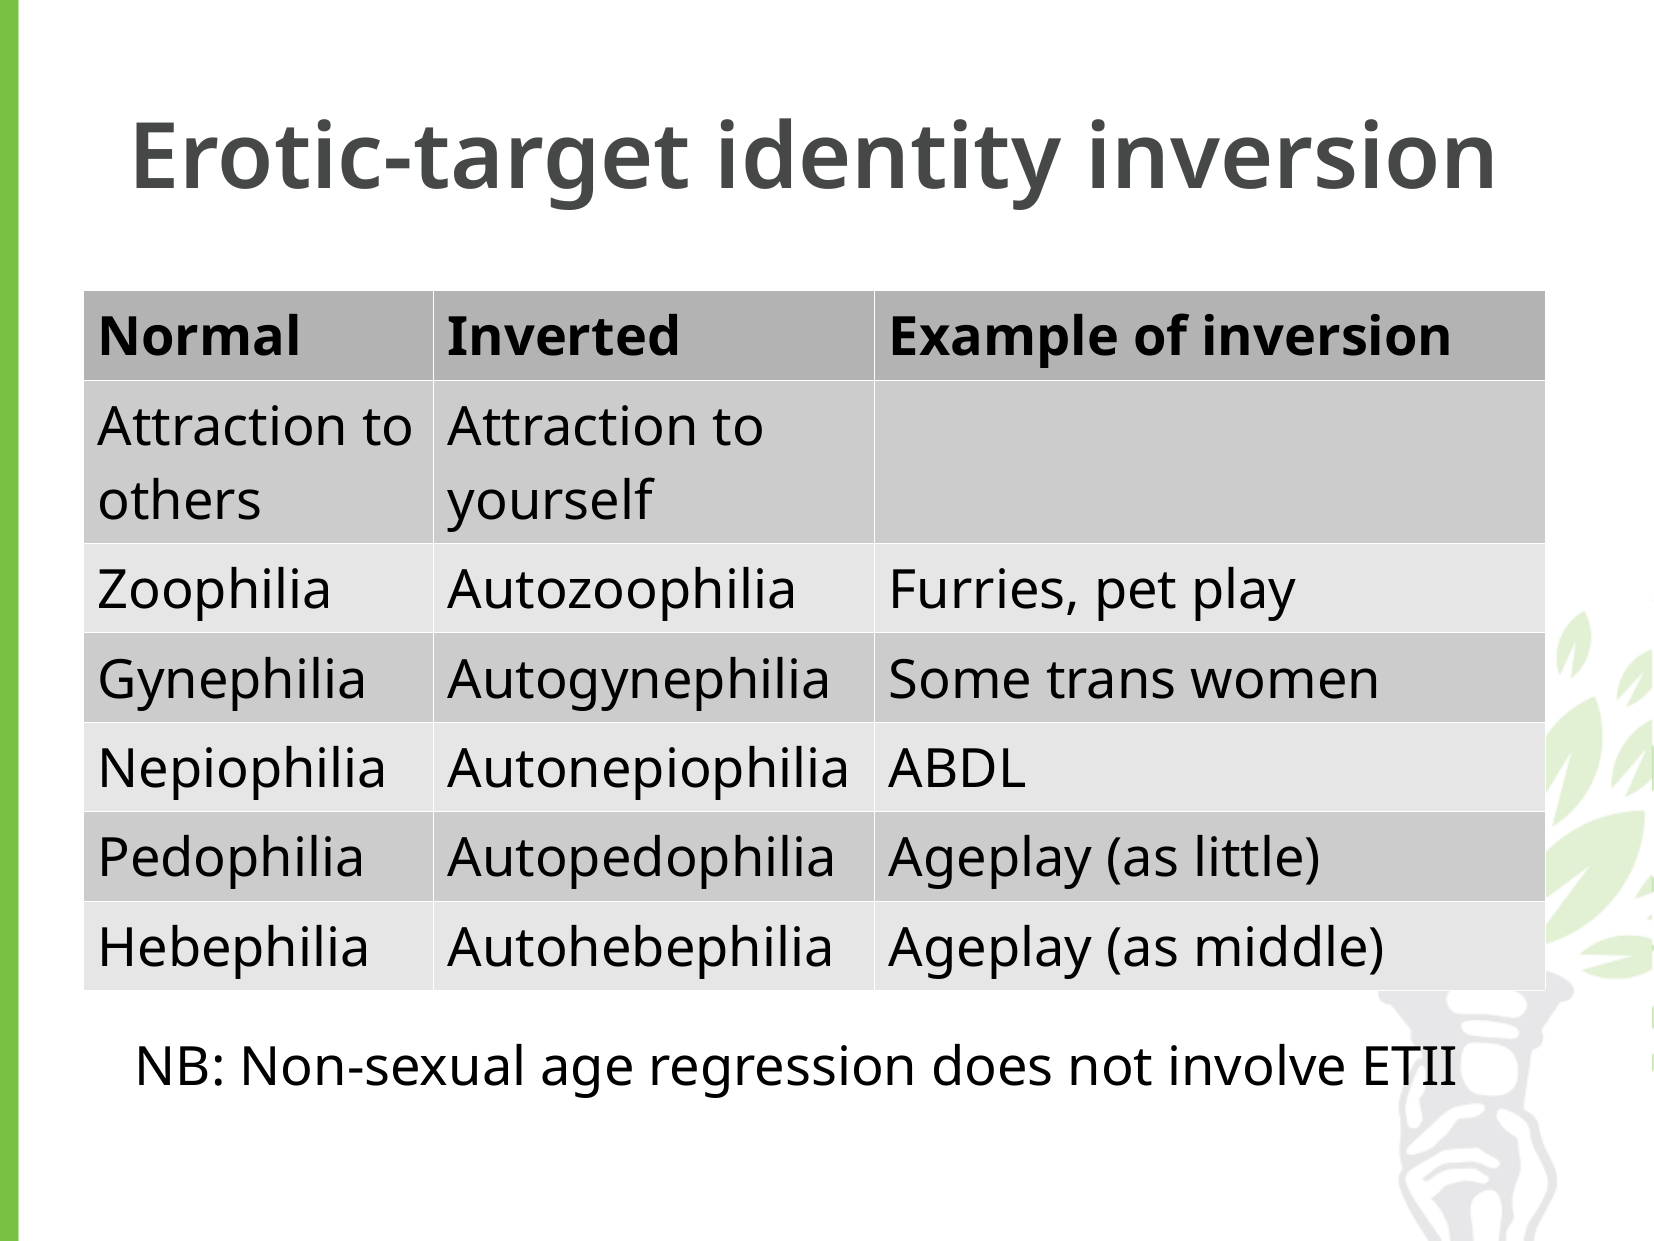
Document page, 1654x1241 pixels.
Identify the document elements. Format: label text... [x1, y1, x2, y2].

table_cell Autopedophilia [434, 812, 874, 901]
table_cell Autohebephilia [434, 902, 874, 990]
table_cell Ageplay (as little) [875, 812, 1545, 901]
table_cell Hebephilia [84, 902, 433, 990]
table_cell Autogynephilia [434, 633, 874, 722]
table_cell Attraction to yourself [434, 381, 874, 543]
text_box NB: Non-sexual age regression does not involve ETII [120, 1020, 1561, 1109]
title Erotic-target identity inversion [82, 49, 1571, 257]
table_cell Autonepiophilia [434, 723, 874, 811]
table_header Inverted [434, 291, 874, 380]
table_header Normal [84, 291, 433, 380]
picture [0, 0, 1654, 1241]
table_cell Gynephilia [84, 633, 433, 722]
table_cell [875, 381, 1545, 543]
table_cell ABDL [875, 723, 1545, 811]
table_cell Some trans women [875, 633, 1545, 722]
table_cell Attraction to others [84, 381, 433, 543]
table_cell Autozoophilia [434, 544, 874, 632]
table_header Example of inversion [875, 291, 1545, 380]
table_cell Pedophilia [84, 812, 433, 901]
table_cell Zoophilia [84, 544, 433, 632]
table_cell Ageplay (as middle) [875, 902, 1545, 990]
table_cell Furries, pet play [875, 544, 1545, 632]
table_cell Nepiophilia [84, 723, 433, 811]
